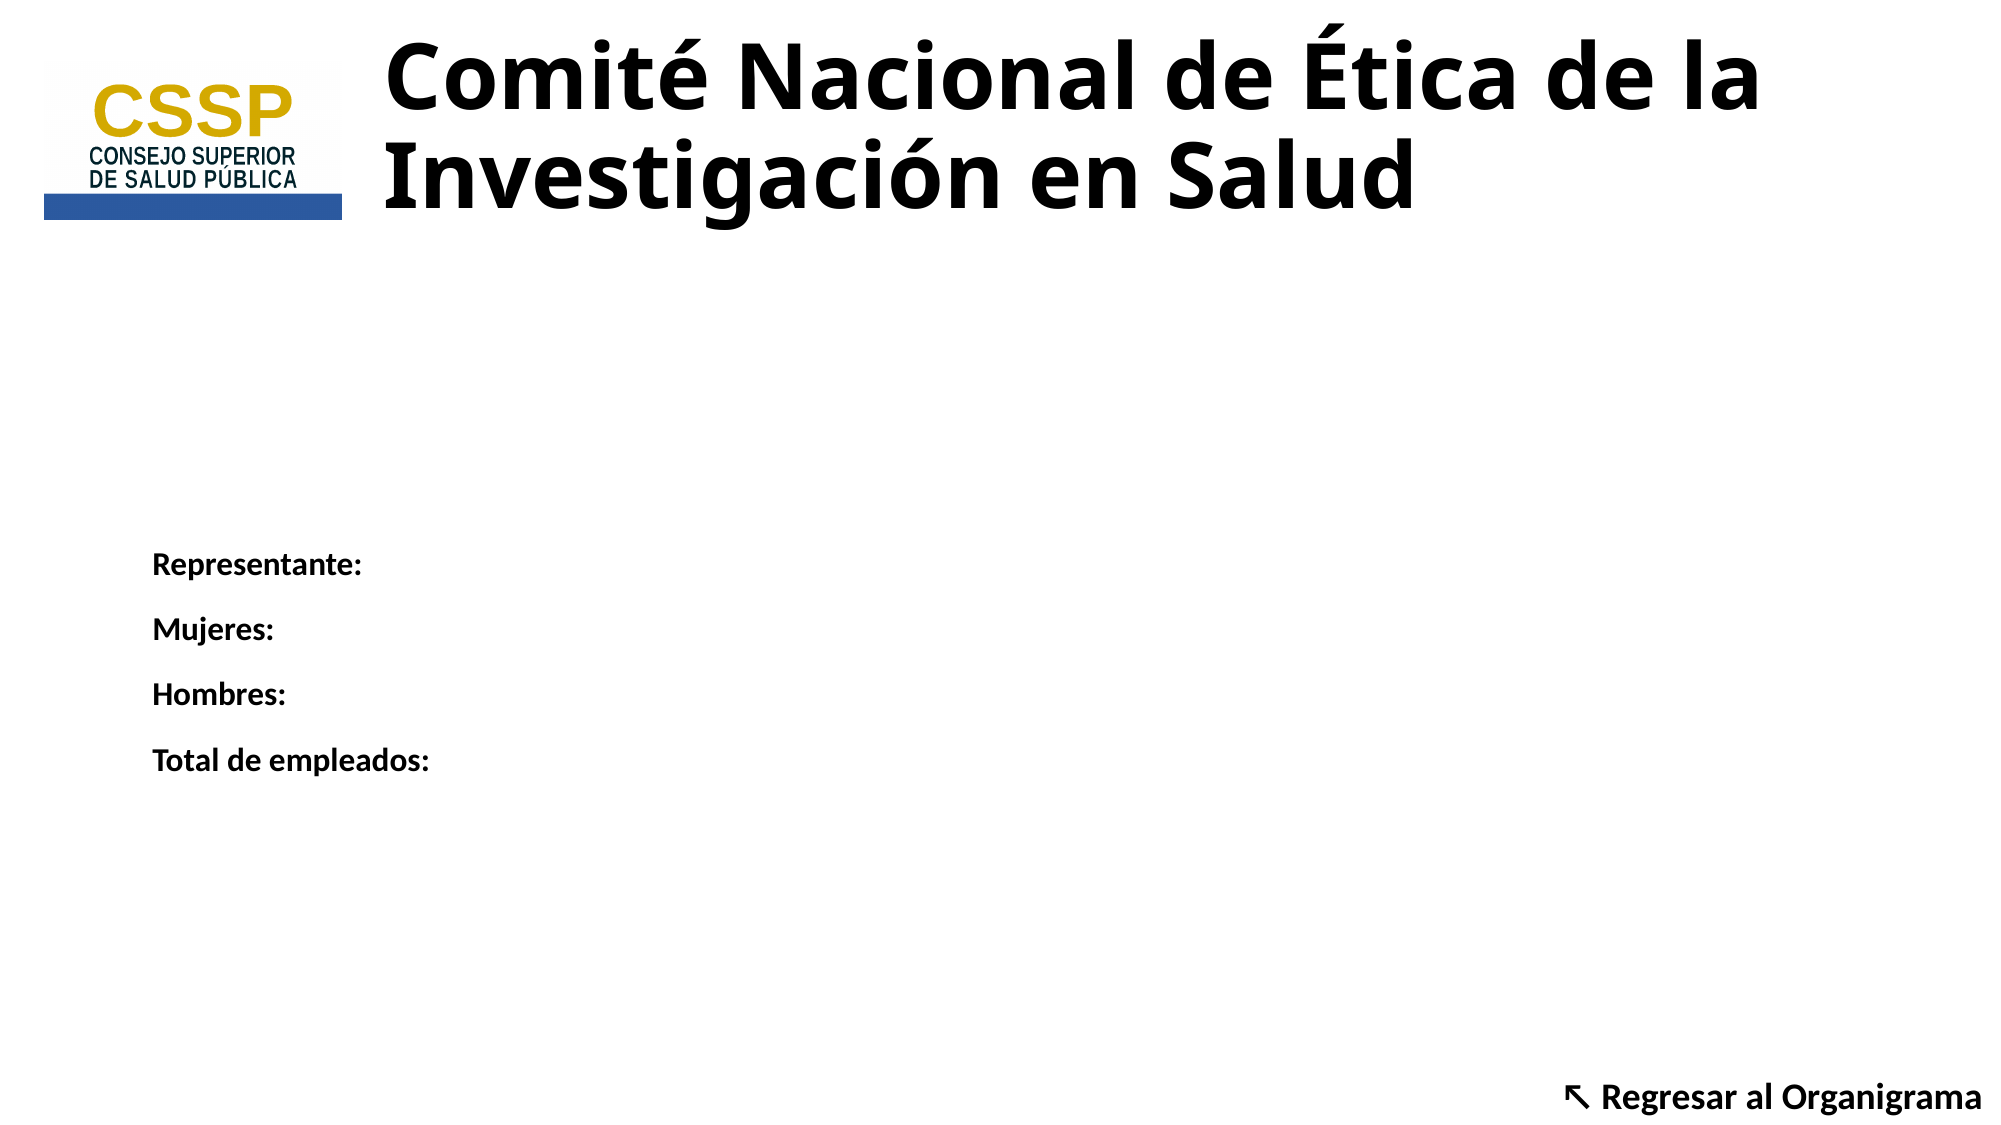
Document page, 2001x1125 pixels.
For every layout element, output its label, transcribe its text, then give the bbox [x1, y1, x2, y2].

picture [44, 61, 342, 220]
text_box ↖ Regresar al Organigrama [1546, 1064, 1999, 1125]
list Representante: Mujeres: Hombres: Total de empleados: [137, 273, 1863, 1066]
title Comité Nacional de Ética de la Investigación en Salud [368, 22, 1863, 241]
